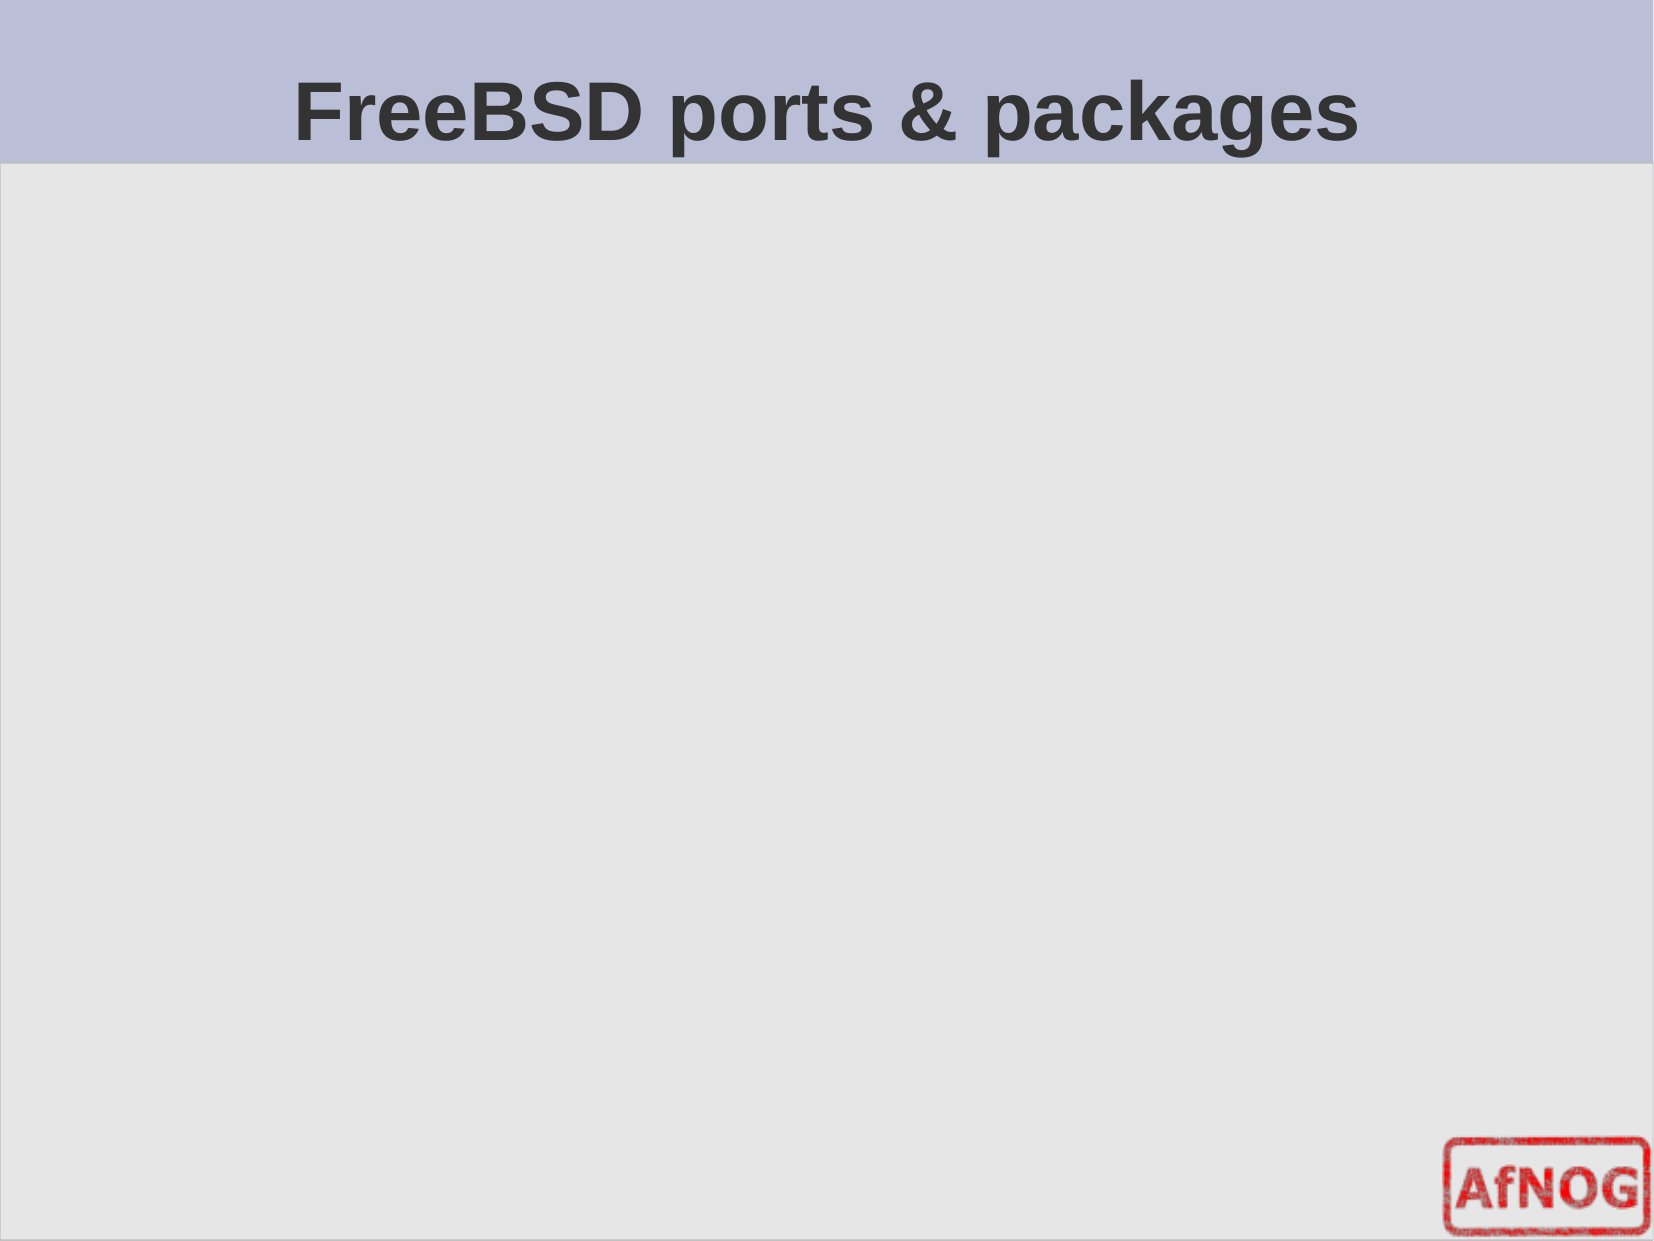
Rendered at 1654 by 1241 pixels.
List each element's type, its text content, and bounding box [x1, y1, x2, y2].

text_box [0, 162, 1654, 1241]
picture [1441, 1134, 1654, 1241]
title FreeBSD ports & packages [121, 0, 1534, 229]
